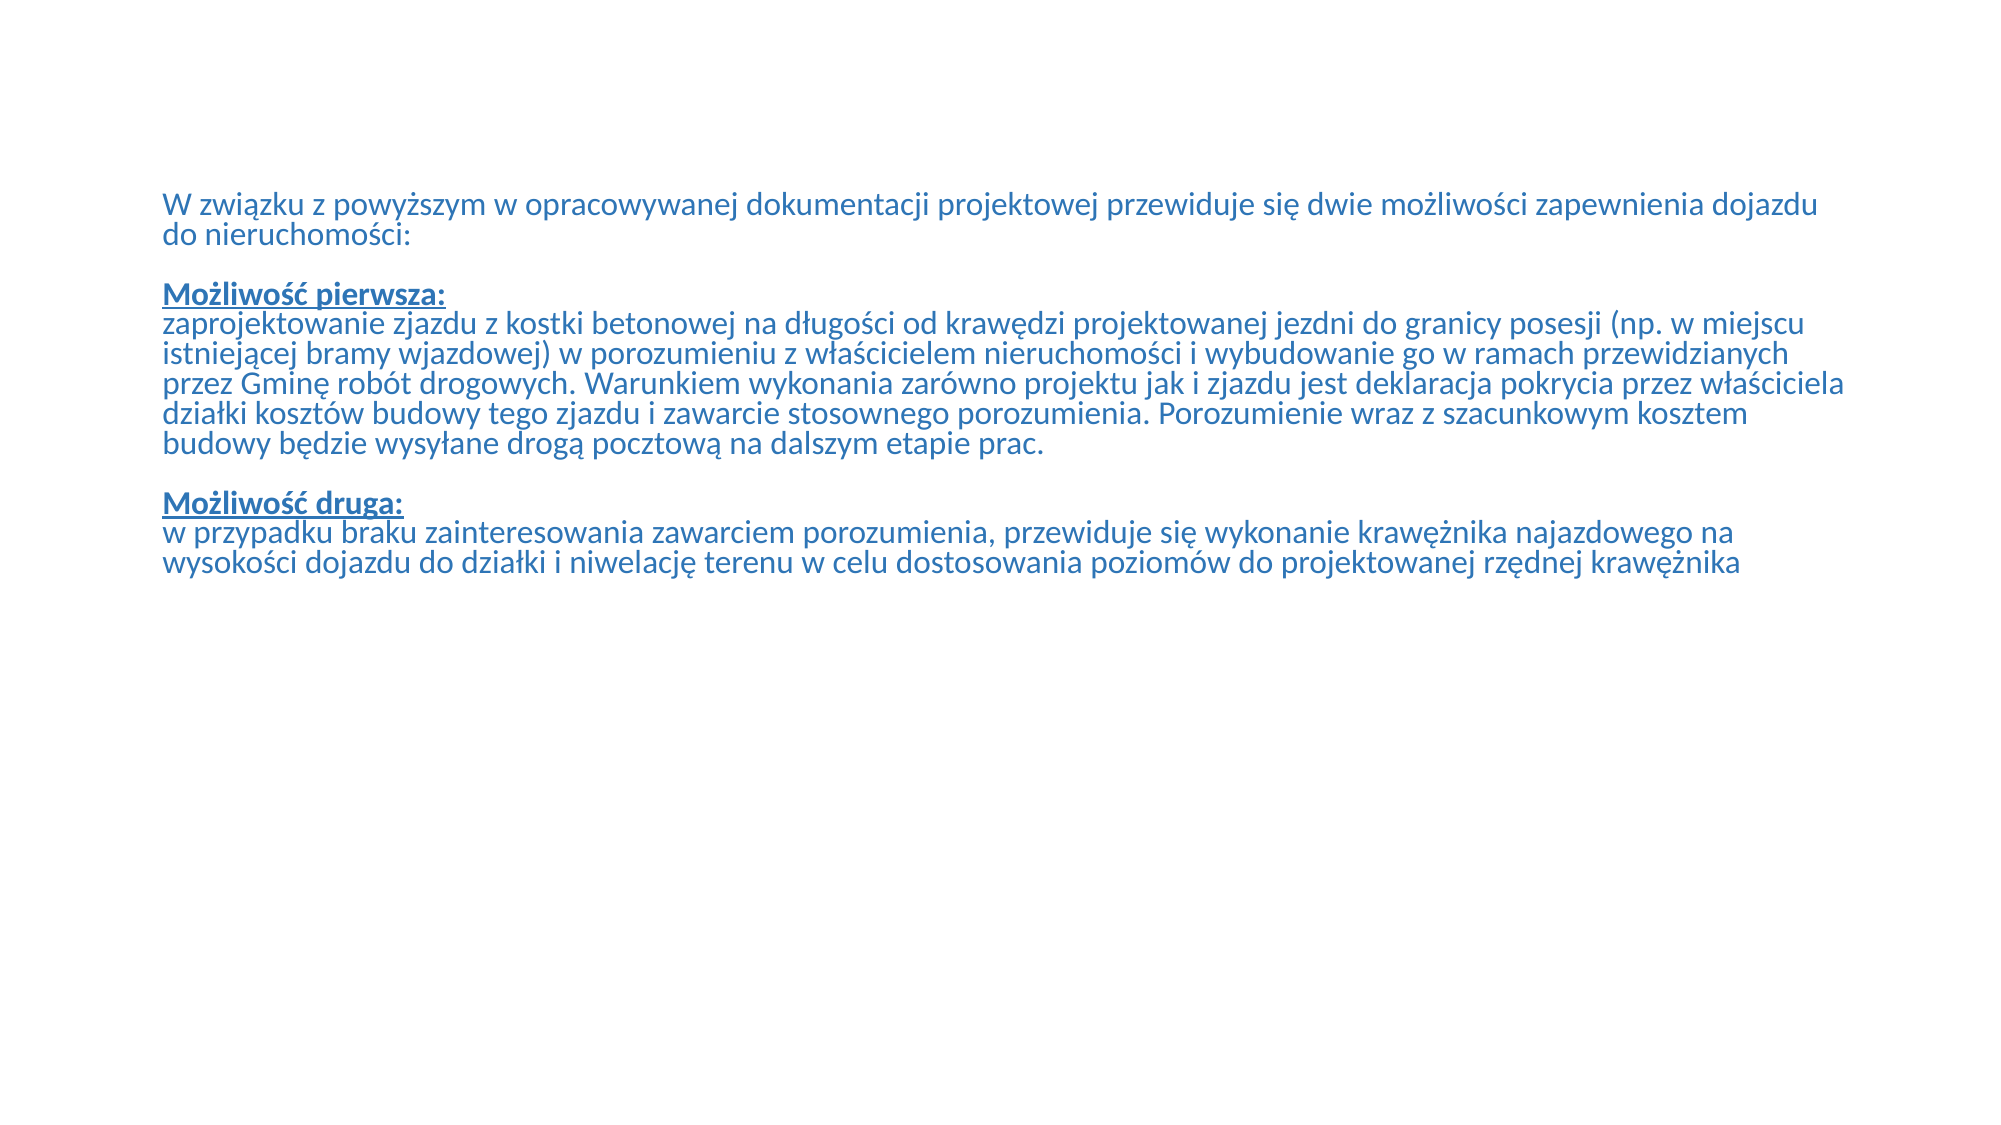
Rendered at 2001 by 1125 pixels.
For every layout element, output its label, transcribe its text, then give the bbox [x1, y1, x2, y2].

title W związku z powyższym w opracowywanej dokumentacji projektowej przewiduje się dwie możliwości zapewnienia dojazdu do nieruchomości: Możliwość pierwsza: zaprojektowanie zjazdu z kostki betonowej na długości od krawędzi projektowanej jezdni do granicy posesji (np. w miejscu istniejącej bramy wjazdowej) w porozumieniu z właścicielem nieruchomości i wybudowanie go w ramach przewidzianych przez Gminę robót drogowych. Warunkiem wykonania zarówno projektu jak i zjazdu jest deklaracja pokrycia przez właściciela działki kosztów budowy tego zjazdu i zawarcie stosownego porozumienia. Porozumienie wraz z szacunkowym kosztem budowy będzie wysyłane drogą pocztową na dalszym etapie prac. Możliwość druga: w przypadku braku zainteresowania zawarciem porozumienia, przewiduje się wykonanie krawężnika najazdowego na wysokości dojazdu do działki i niwelację terenu w celu dostosowania poziomów do projektowanej rzędnej krawężnika [117, 59, 1863, 712]
